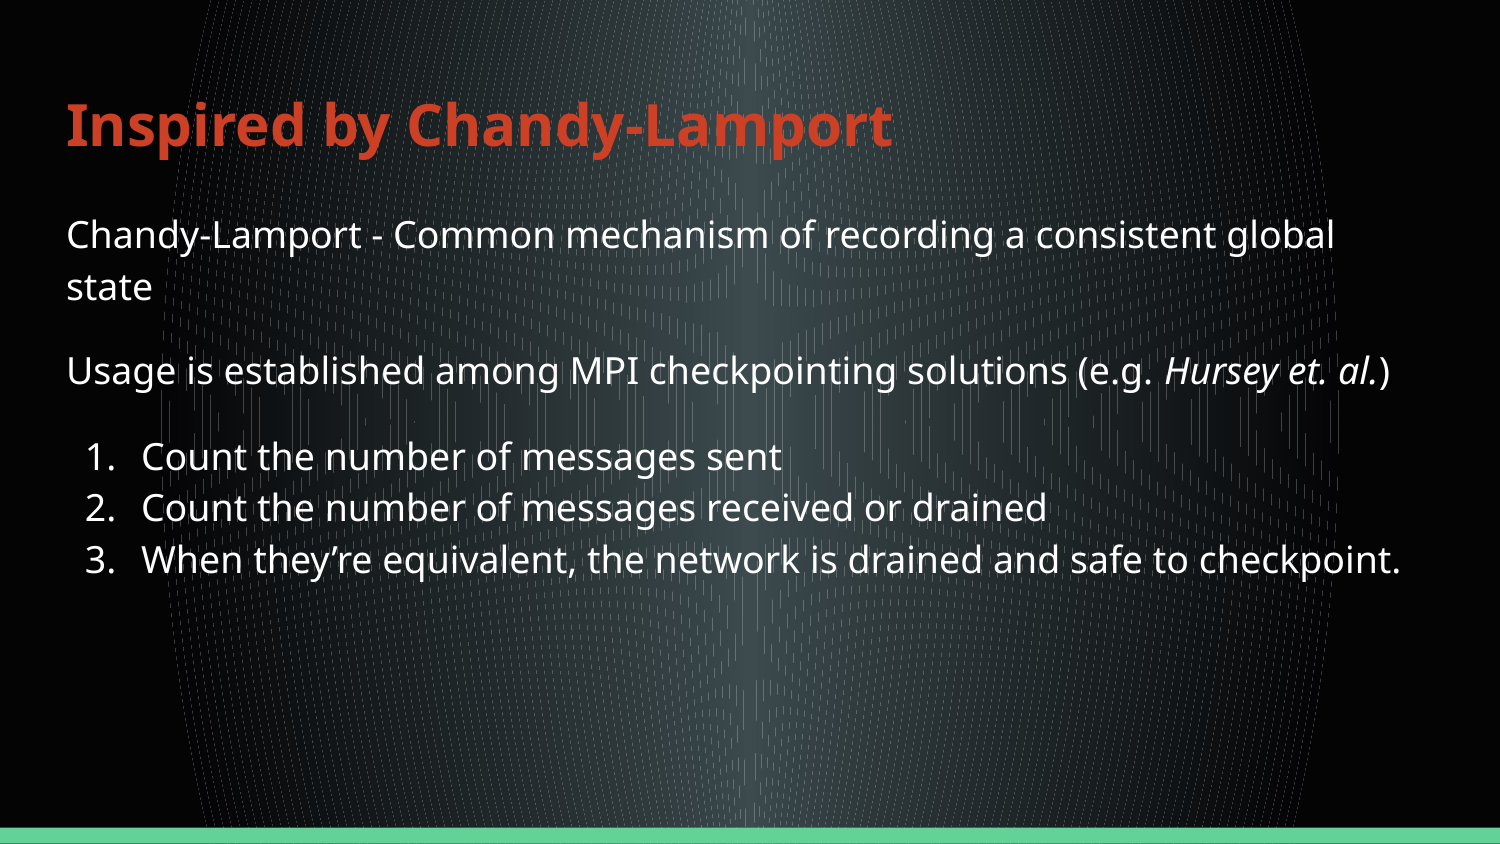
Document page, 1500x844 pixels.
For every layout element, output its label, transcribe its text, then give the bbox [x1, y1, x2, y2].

title Inspired by Chandy-Lamport [51, 72, 1449, 167]
list Chandy-Lamport - Common mechanism of recording a consistent global state Usage is established among MPI checkpointing solutions (e.g. Hursey et. al.) Count the number of messages sent Count the number of messages received or drained When they’re equivalent, the network is drained and safe to checkpoint. [51, 189, 1449, 797]
